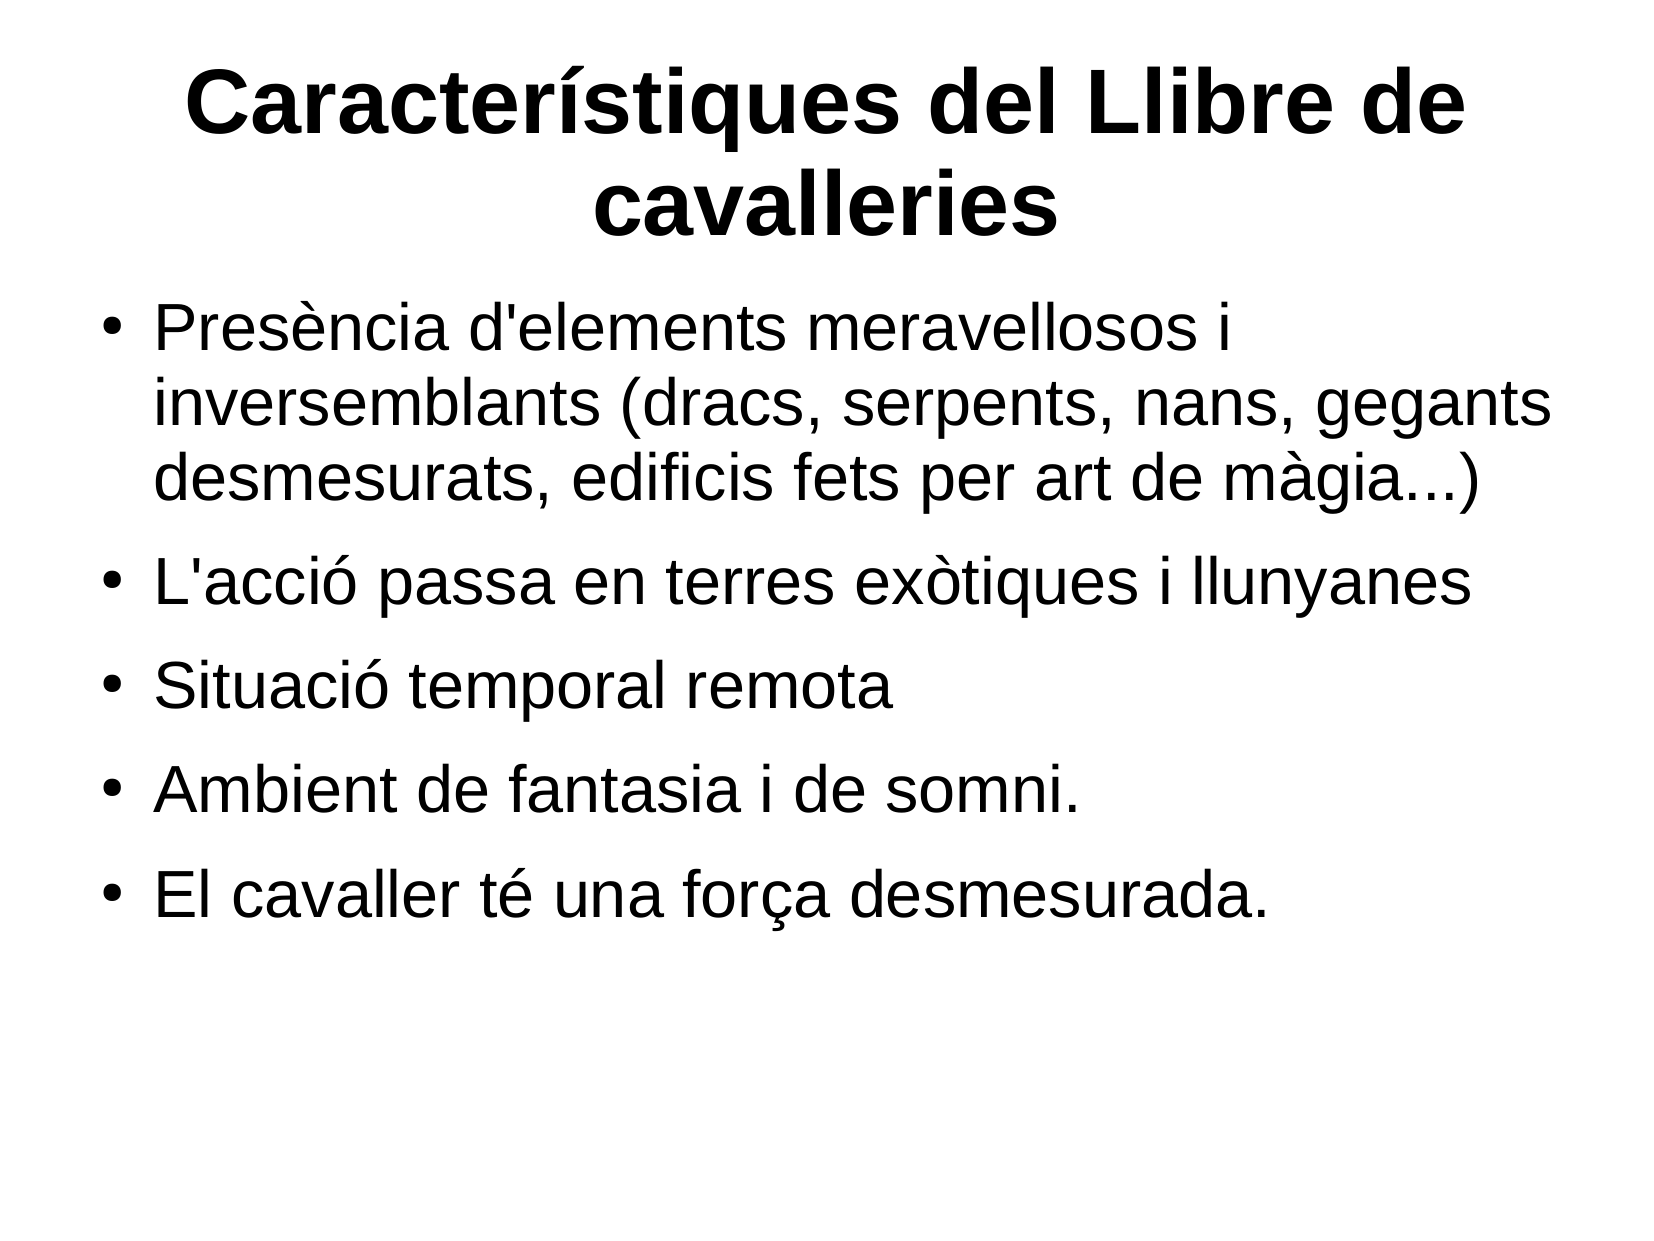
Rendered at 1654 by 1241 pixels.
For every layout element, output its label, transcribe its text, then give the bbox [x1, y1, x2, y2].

list Presència d'elements meravellosos i inversemblants (dracs, serpents, nans, gegants desmesurats, edificis fets per art de màgia...) L'acció passa en terres exòtiques i llunyanes Situació temporal remota Ambient de fantasia i de somni. El cavaller té una força desmesurada. [82, 290, 1571, 1109]
title Característiques del Llibre de cavalleries [82, 49, 1571, 257]
